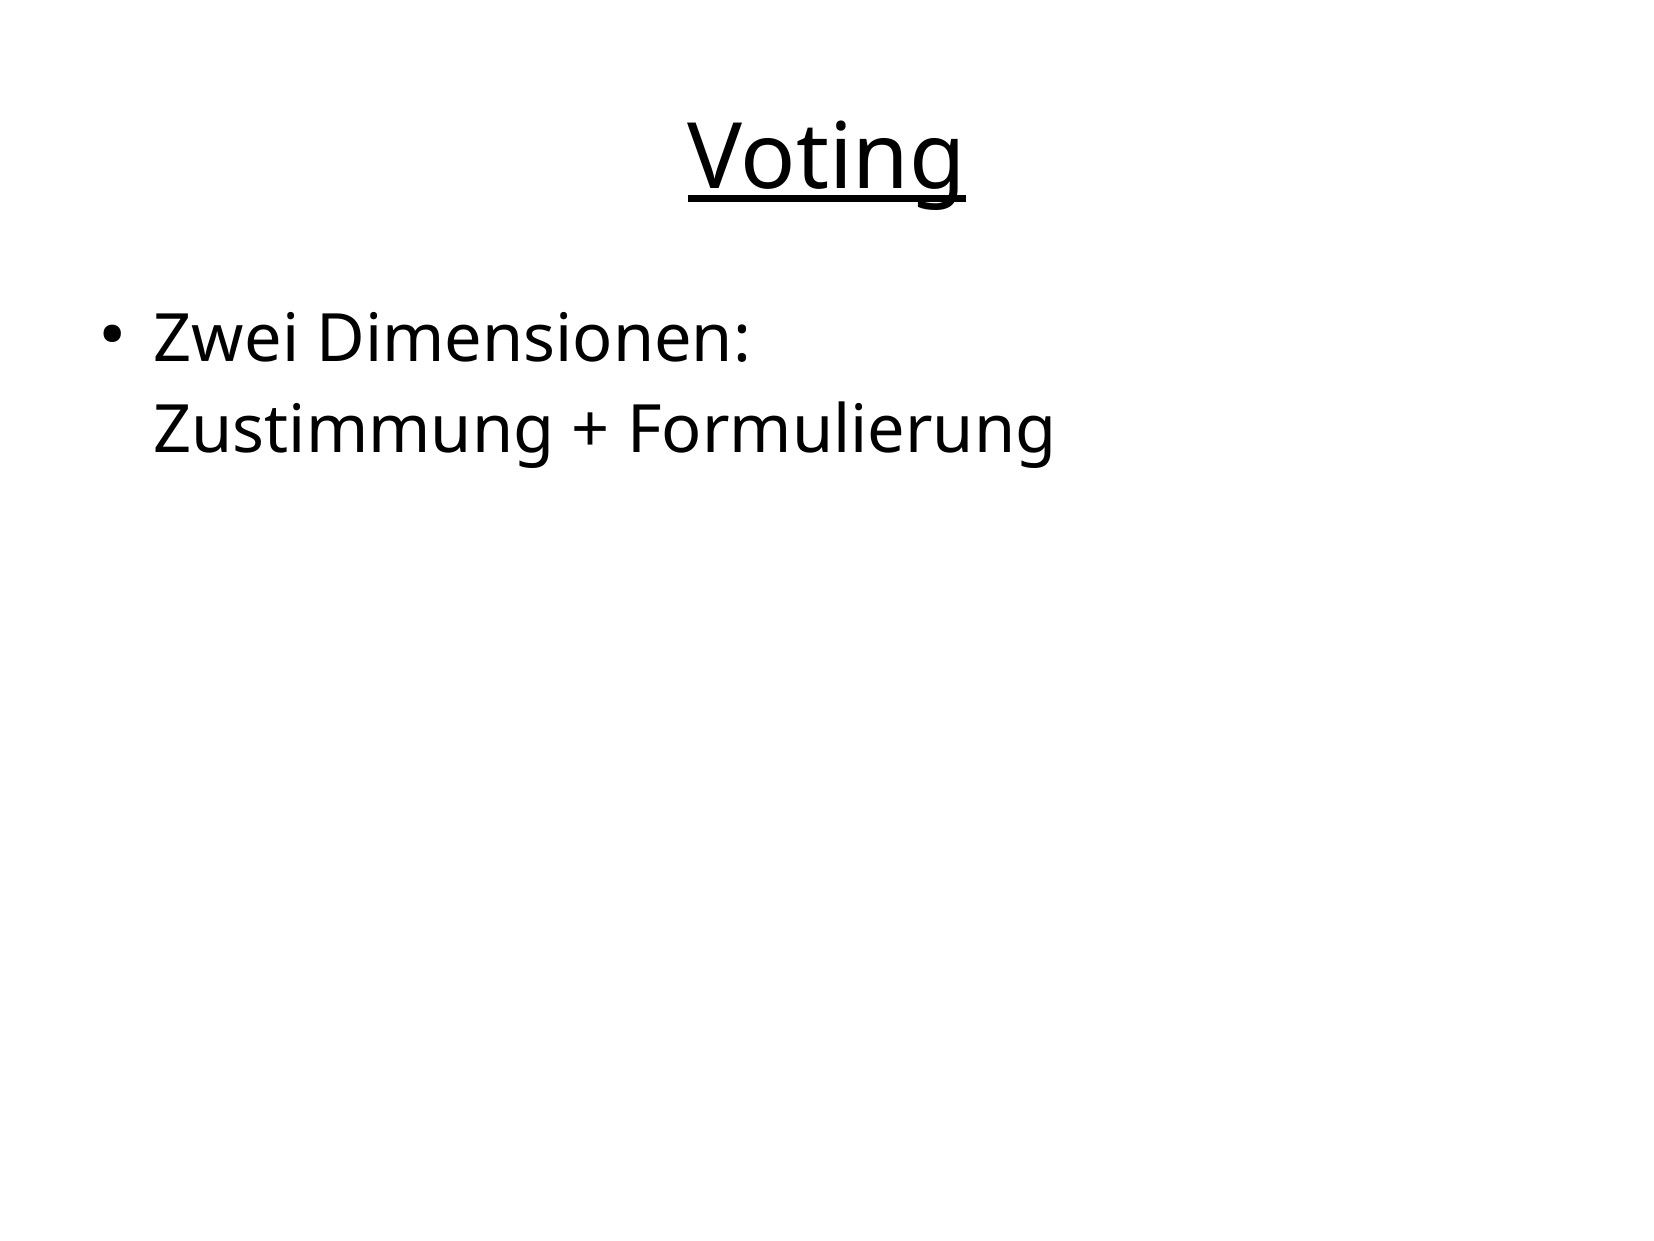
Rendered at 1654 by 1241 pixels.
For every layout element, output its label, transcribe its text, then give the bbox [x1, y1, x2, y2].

list Zwei Dimensionen: Zustimmung + Formulierung [82, 290, 1538, 1010]
title Voting [82, 49, 1571, 257]
